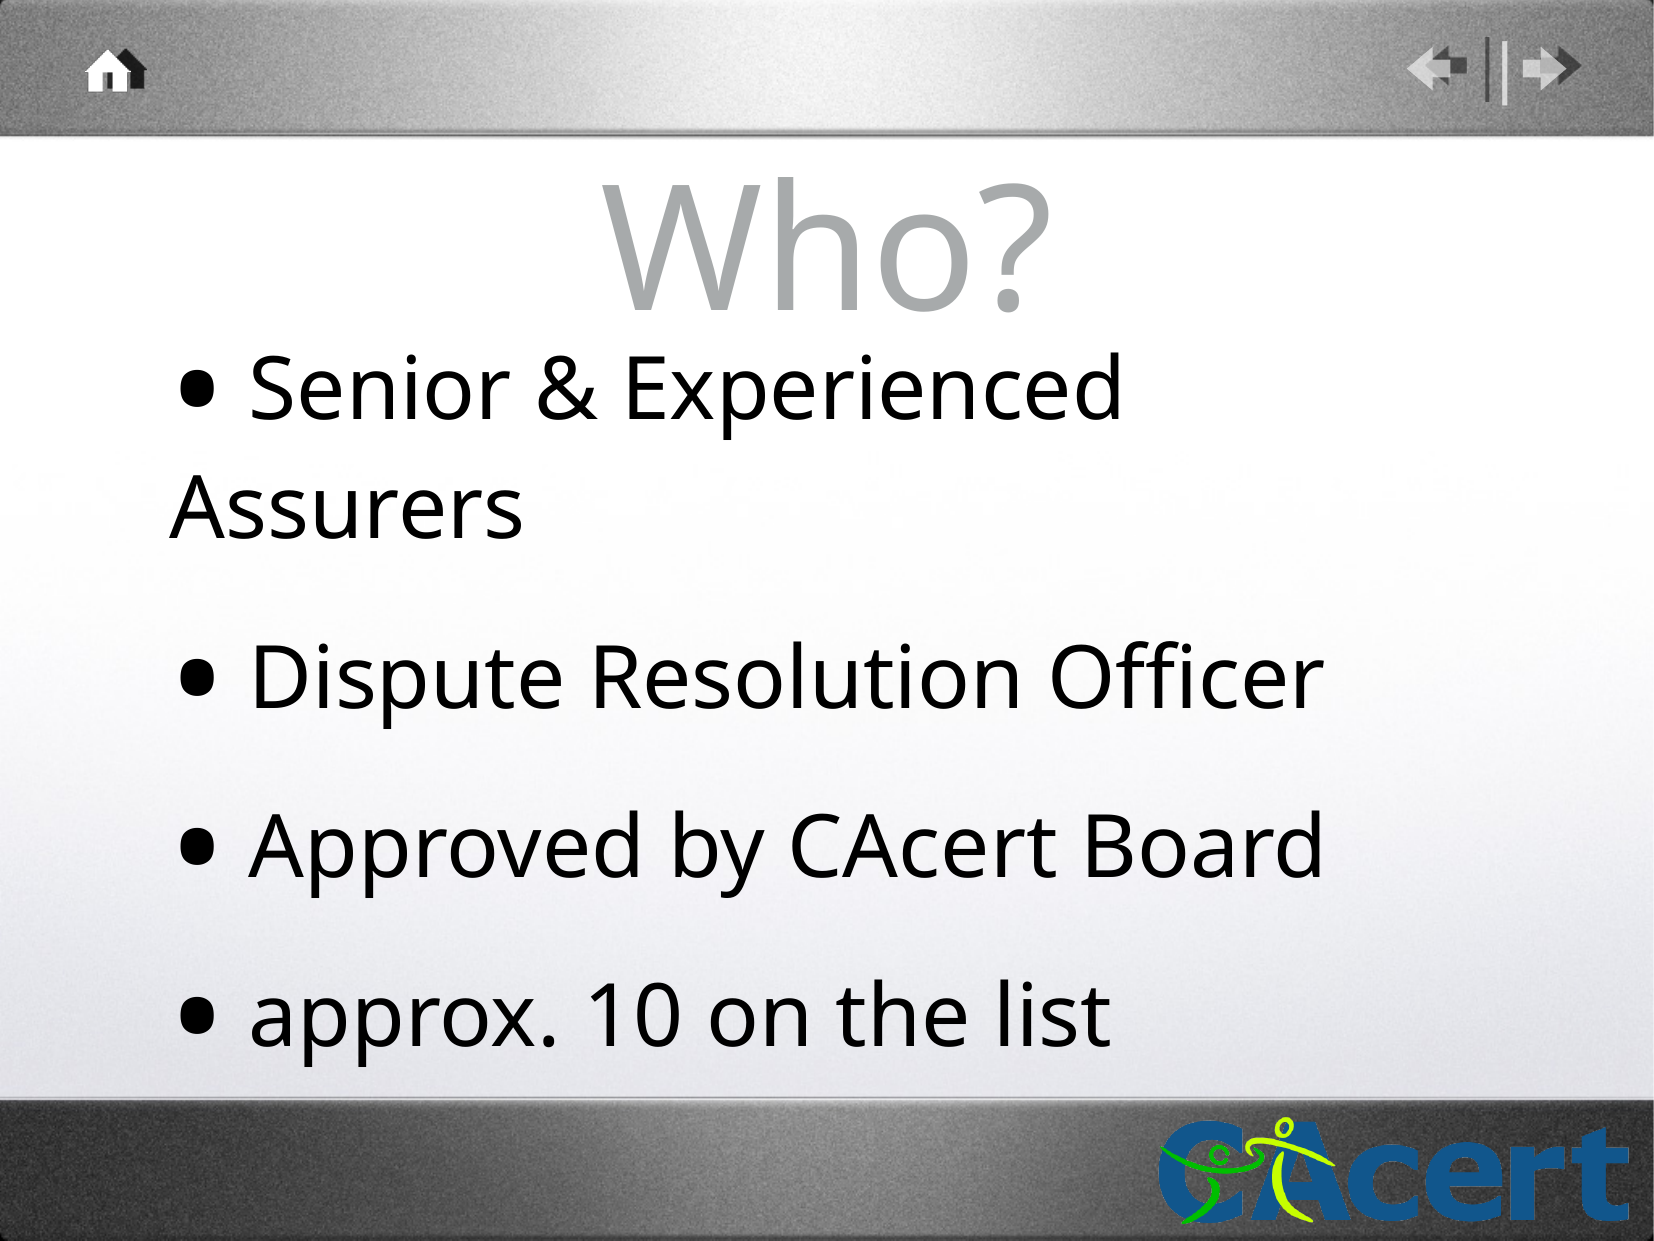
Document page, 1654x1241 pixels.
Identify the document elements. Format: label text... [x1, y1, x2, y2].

title Who? [161, 134, 1493, 335]
list Senior & Experienced Assurers Dispute Resolution Officer Approved by CAcert Board approx. 10 on the list [161, 335, 1493, 1063]
picture [0, 0, 1654, 1241]
